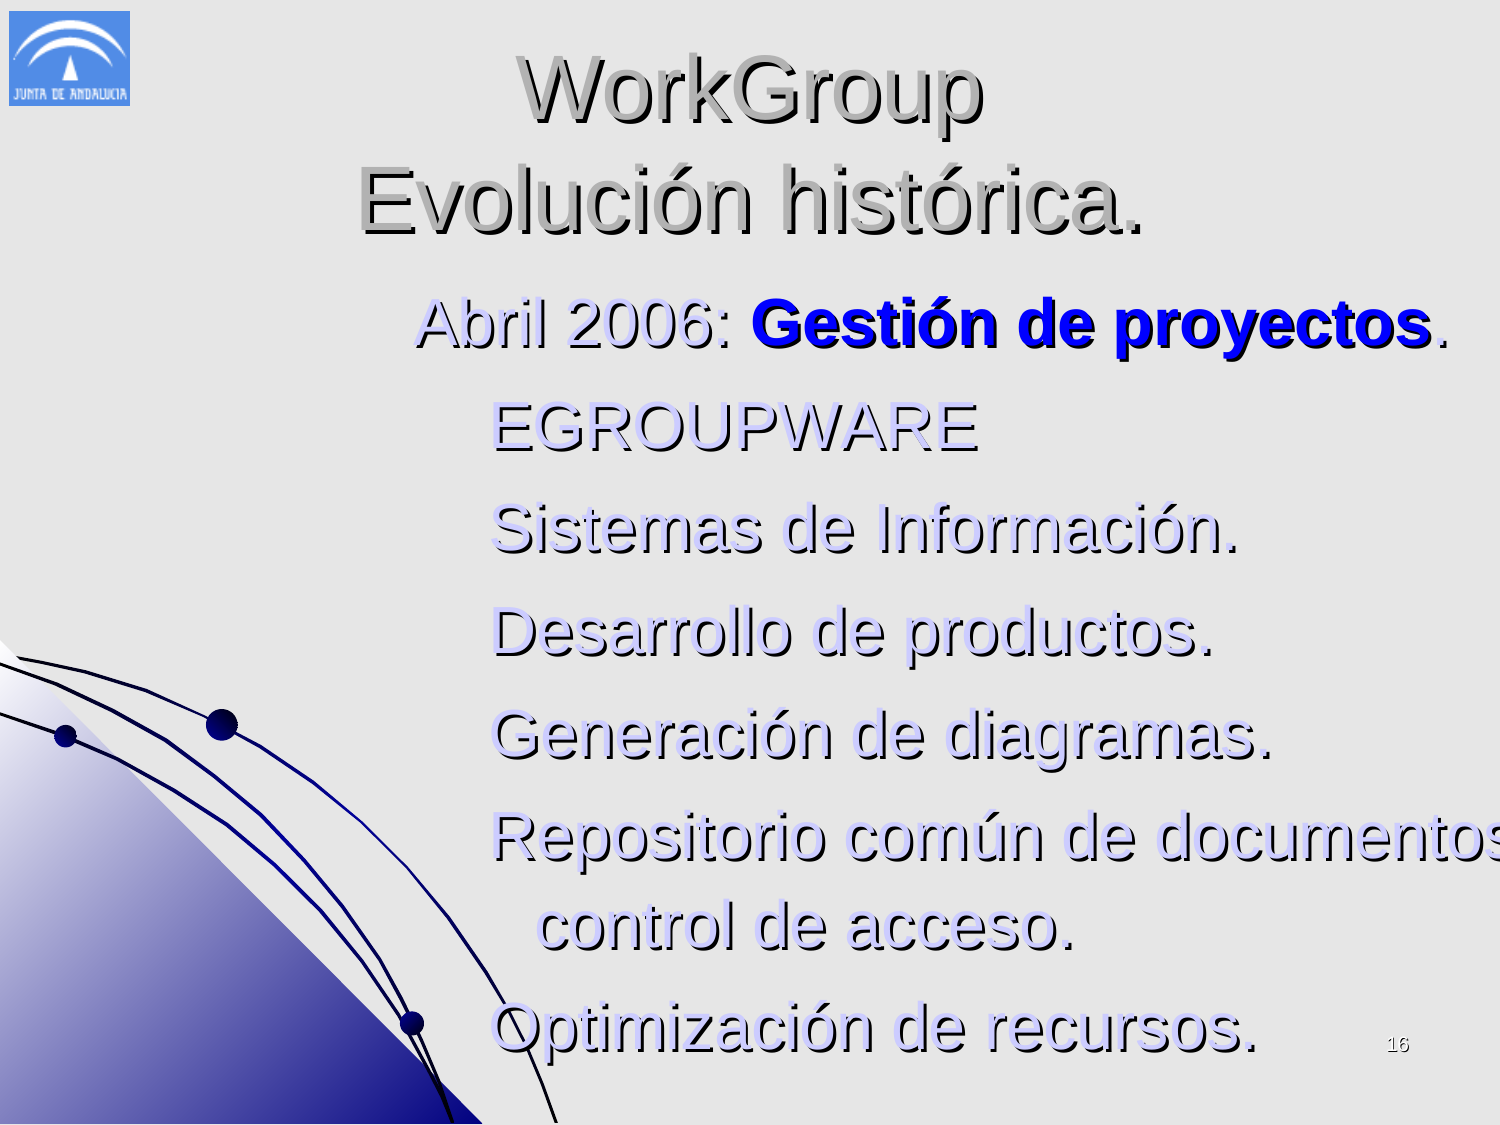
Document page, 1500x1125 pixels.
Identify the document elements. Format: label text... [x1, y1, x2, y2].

list Abril 2006: Gestión de proyectos. EGROUPWARE Sistemas de Información. Desarrollo de productos. Generación de diagramas. Repositorio común de documentos, control de acceso. Optimización de recursos. [413, 279, 1500, 1059]
picture [9, 11, 130, 106]
title WorkGroup Evolución histórica. [75, 16, 1425, 262]
